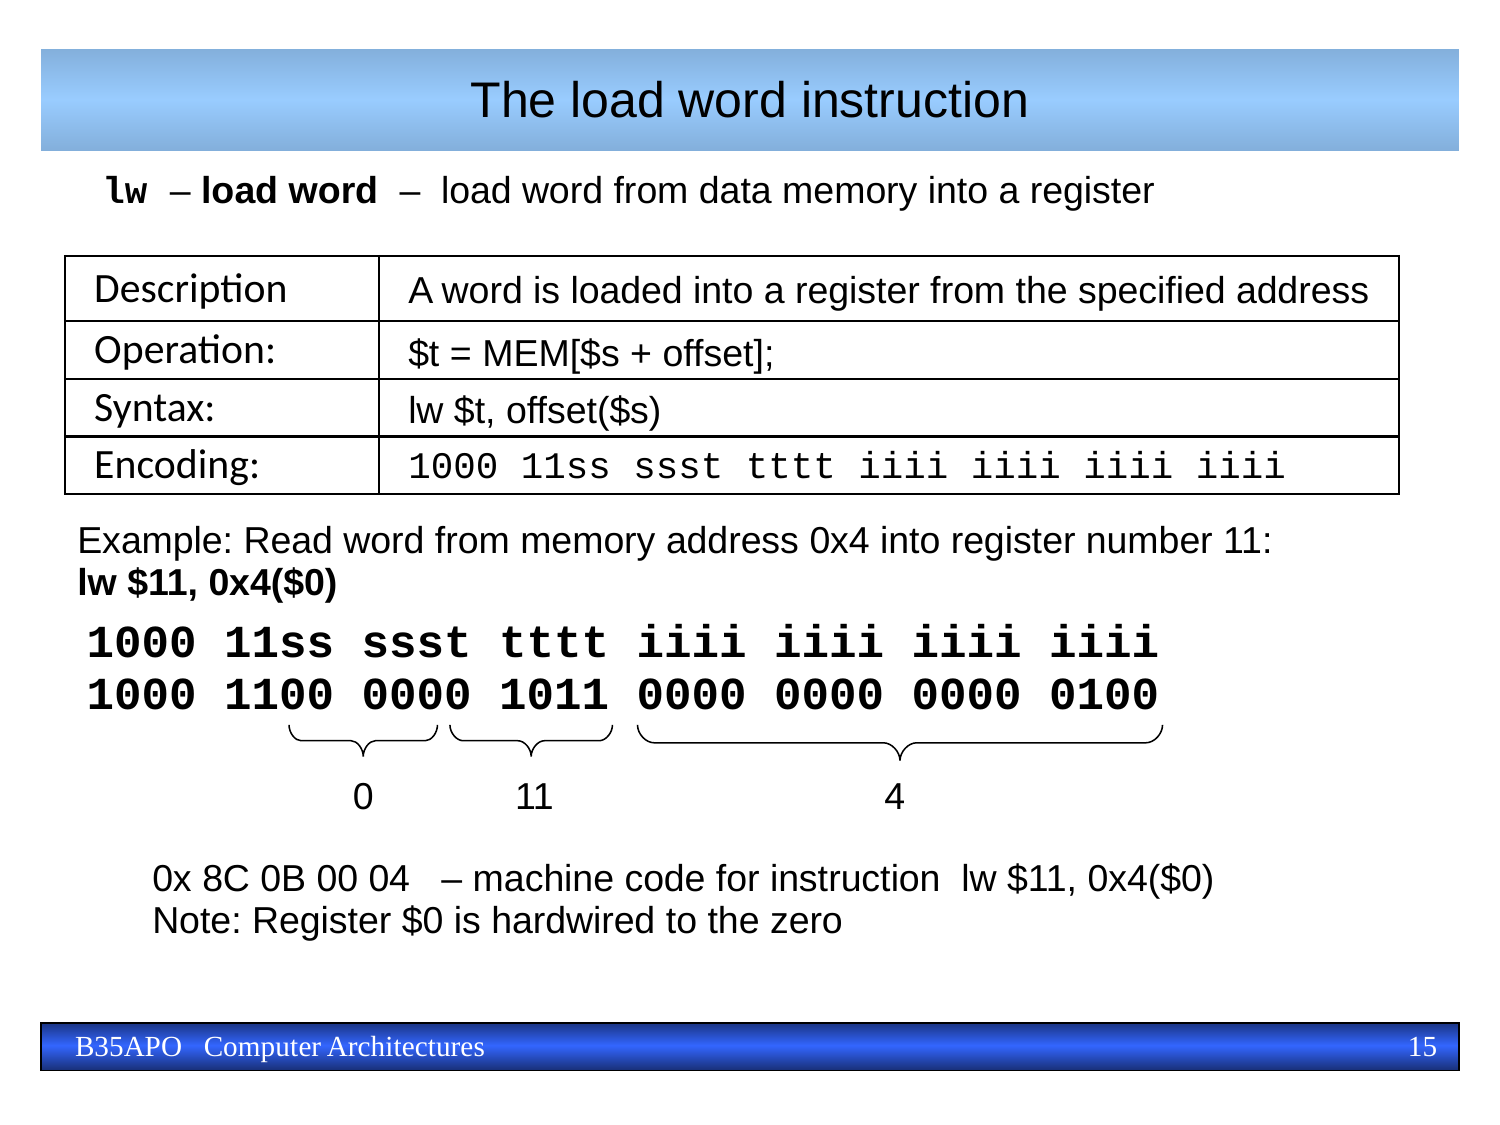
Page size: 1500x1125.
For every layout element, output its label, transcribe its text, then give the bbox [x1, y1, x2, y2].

text_box 1000 11ss ssst tttt iiii iiii iiii iiii 1000 1100 0000 1011 0000 0000 0000 0100 [71, 612, 1185, 731]
text_box 4 [857, 768, 933, 825]
text_box lw – load word – load word from data memory into a register [87, 162, 1400, 223]
text_box 0 [325, 768, 401, 825]
text_box Example: Read word from memory address 0x4 into register number 11: lw $11, 0x4($0) [62, 512, 1351, 612]
text_box 11 [496, 768, 572, 825]
table_cell $t = MEM[$s + offset]; [380, 322, 1398, 378]
table_cell Operation: [66, 322, 378, 378]
text_box 0x 8C 0B 00 04 – machine code for instruction lw $11, 0x4($0) Note: Register $0 is hardwired to the zero [137, 849, 1238, 949]
table_cell lw $t, offset($s) [380, 380, 1398, 435]
table_cell Syntax: [66, 380, 378, 435]
table_cell 1000 11ss ssst tttt iiii iiii iiii iiii [380, 438, 1398, 493]
title The load word instruction [41, 49, 1459, 151]
table_cell Encoding: [66, 438, 378, 493]
table_header A word is loaded into a register from the specified address [380, 257, 1398, 320]
table_header Description [66, 257, 378, 320]
